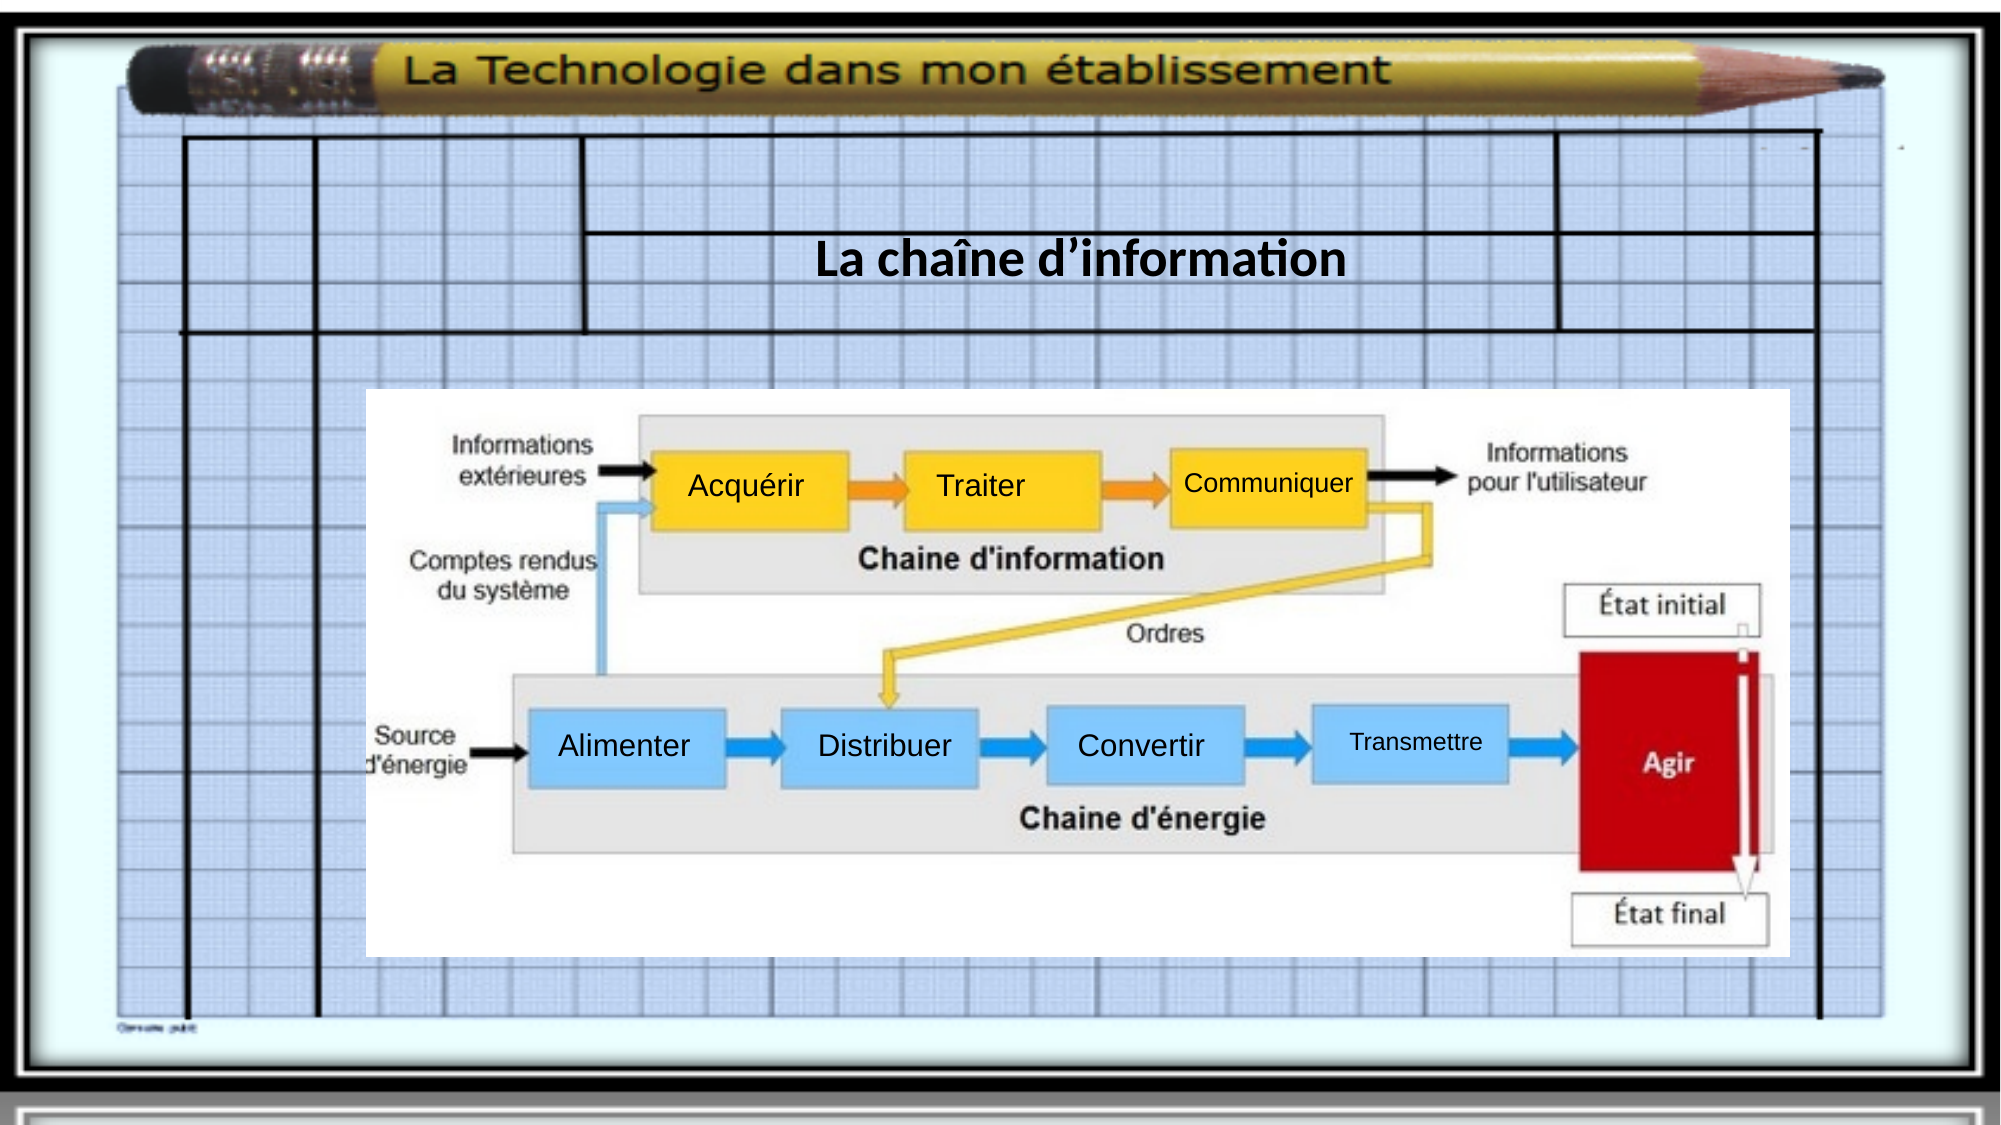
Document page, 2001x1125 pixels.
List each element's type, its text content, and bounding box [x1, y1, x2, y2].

text_box Acquérir [673, 460, 839, 511]
text_box Transmettre [1334, 720, 1501, 764]
text_box Alimenter [543, 720, 709, 771]
picture [0, 0, 2001, 1125]
text_box Convertir [1062, 720, 1229, 771]
text_box Traiter [921, 460, 1087, 511]
text_box Communiquer [1169, 460, 1394, 536]
text_box La chaîne d’information [496, 215, 1667, 295]
text_box Distribuer [803, 720, 969, 771]
